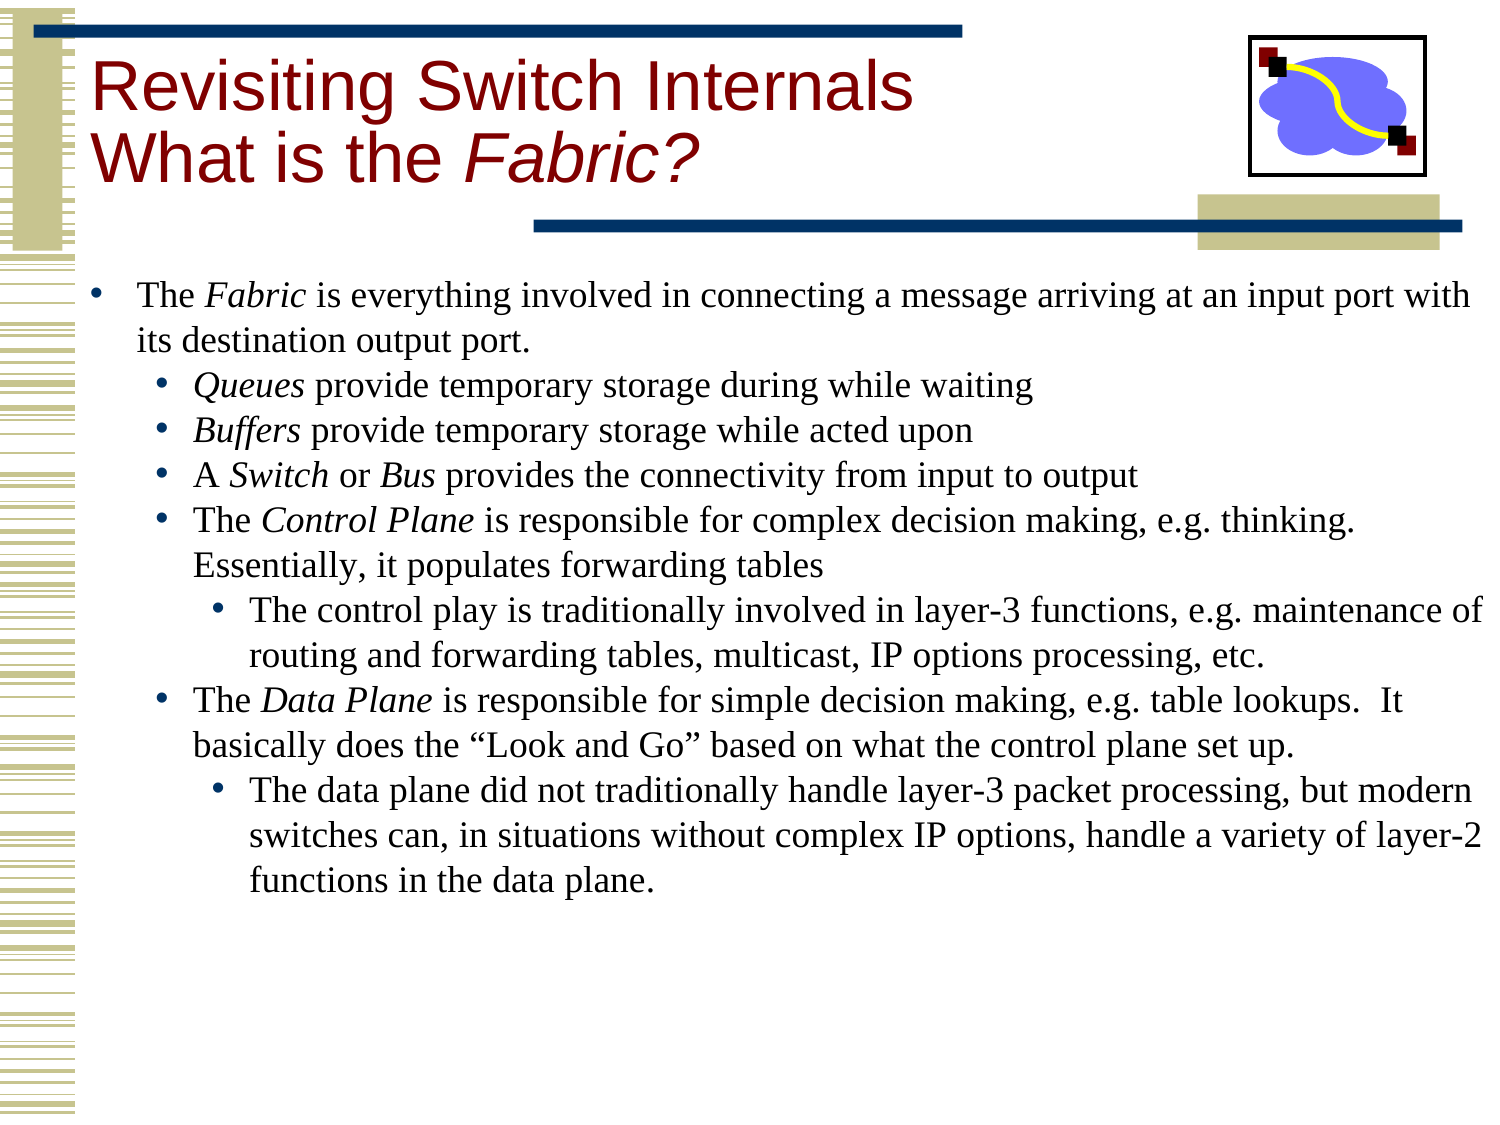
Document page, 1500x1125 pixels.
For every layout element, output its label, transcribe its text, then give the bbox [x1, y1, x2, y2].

text_box The Fabric is everything involved in connecting a message arriving at an input port with its destination output port. Queues provide temporary storage during while waiting Buffers provide temporary storage while acted upon A Switch or Bus provides the connectivity from input to output The Control Plane is responsible for complex decision making, e.g. thinking. Essentially, it populates forwarding tables The control play is traditionally involved in layer-3 functions, e.g. maintenance of routing and forwarding tables, multicast, IP options processing, etc. The Data Plane is responsible for simple decision making, e.g. table lookups. It basically does the “Look and Go” based on what the control plane set up. The data plane did not traditionally handle layer-3 packet processing, but modern switches can, in situations without complex IP options, handle a variety of layer-2 functions in the data plane. [0, 262, 1500, 1040]
title Revisiting Switch Internals What is the Fabric? [75, 25, 1313, 226]
